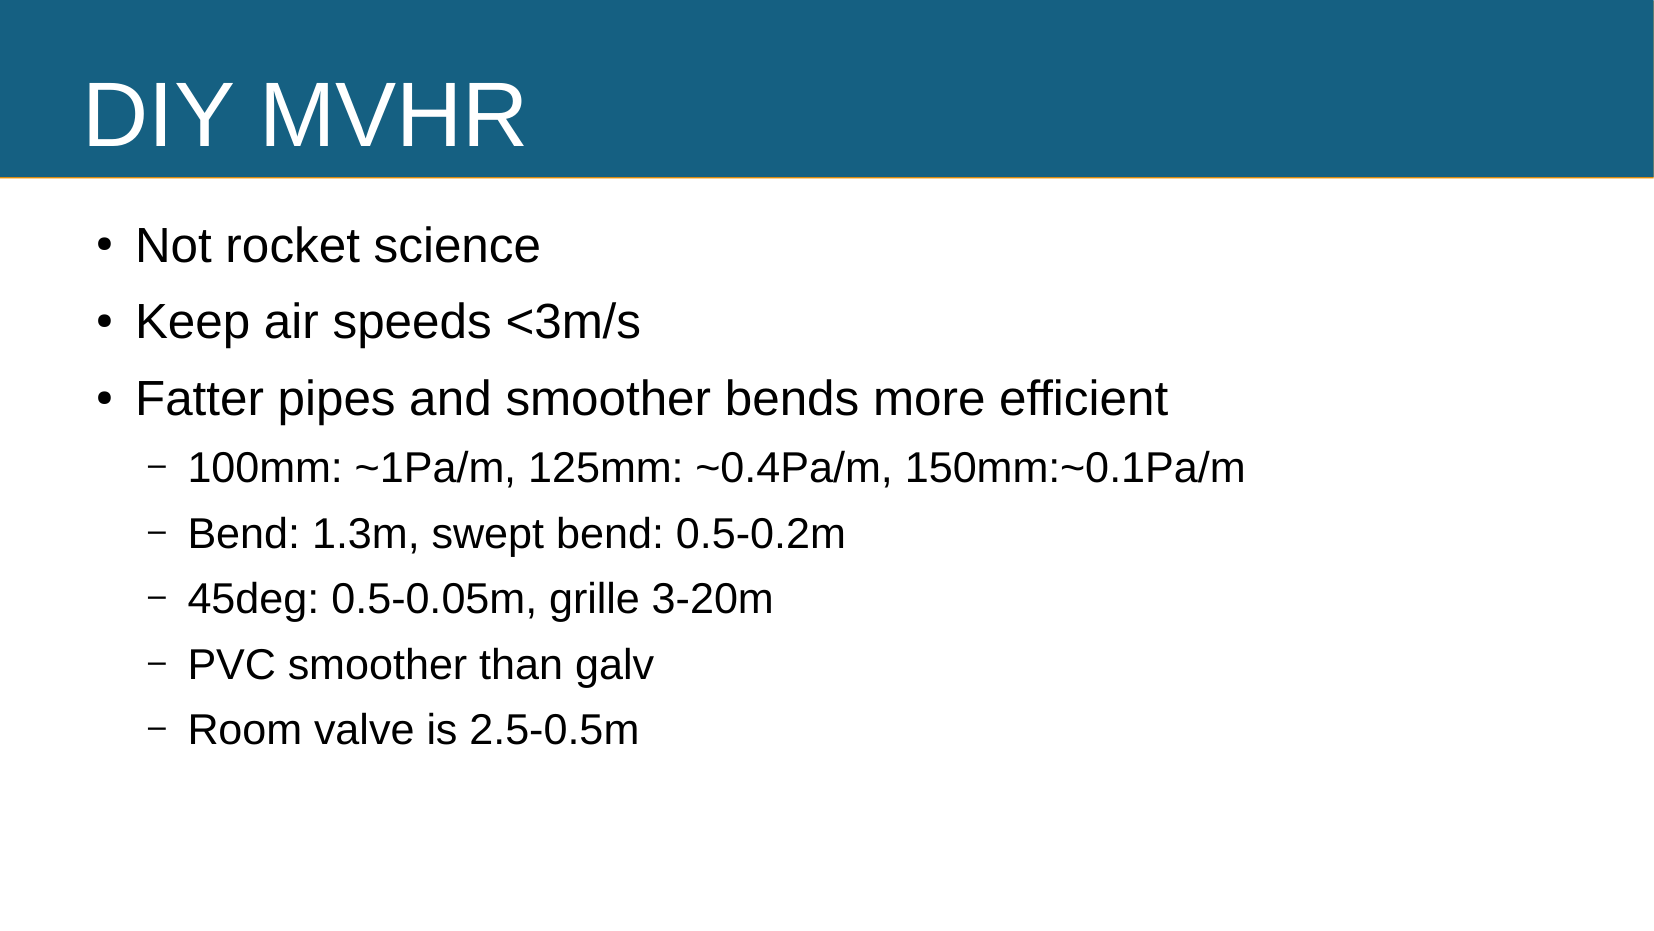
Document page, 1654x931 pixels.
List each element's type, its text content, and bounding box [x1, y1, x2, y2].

title DIY MVHR [82, 37, 1571, 193]
list Not rocket science Keep air speeds <3m/s Fatter pipes and smoother bends more efficient 100mm: ~1Pa/m, 125mm: ~0.4Pa/m, 150mm:~0.1Pa/m Bend: 1.3m, swept bend: 0.5-0.2m 45deg: 0.5-0.05m, grille 3-20m PVC smoother than galv Room valve is 2.5-0.5m [82, 217, 1571, 758]
